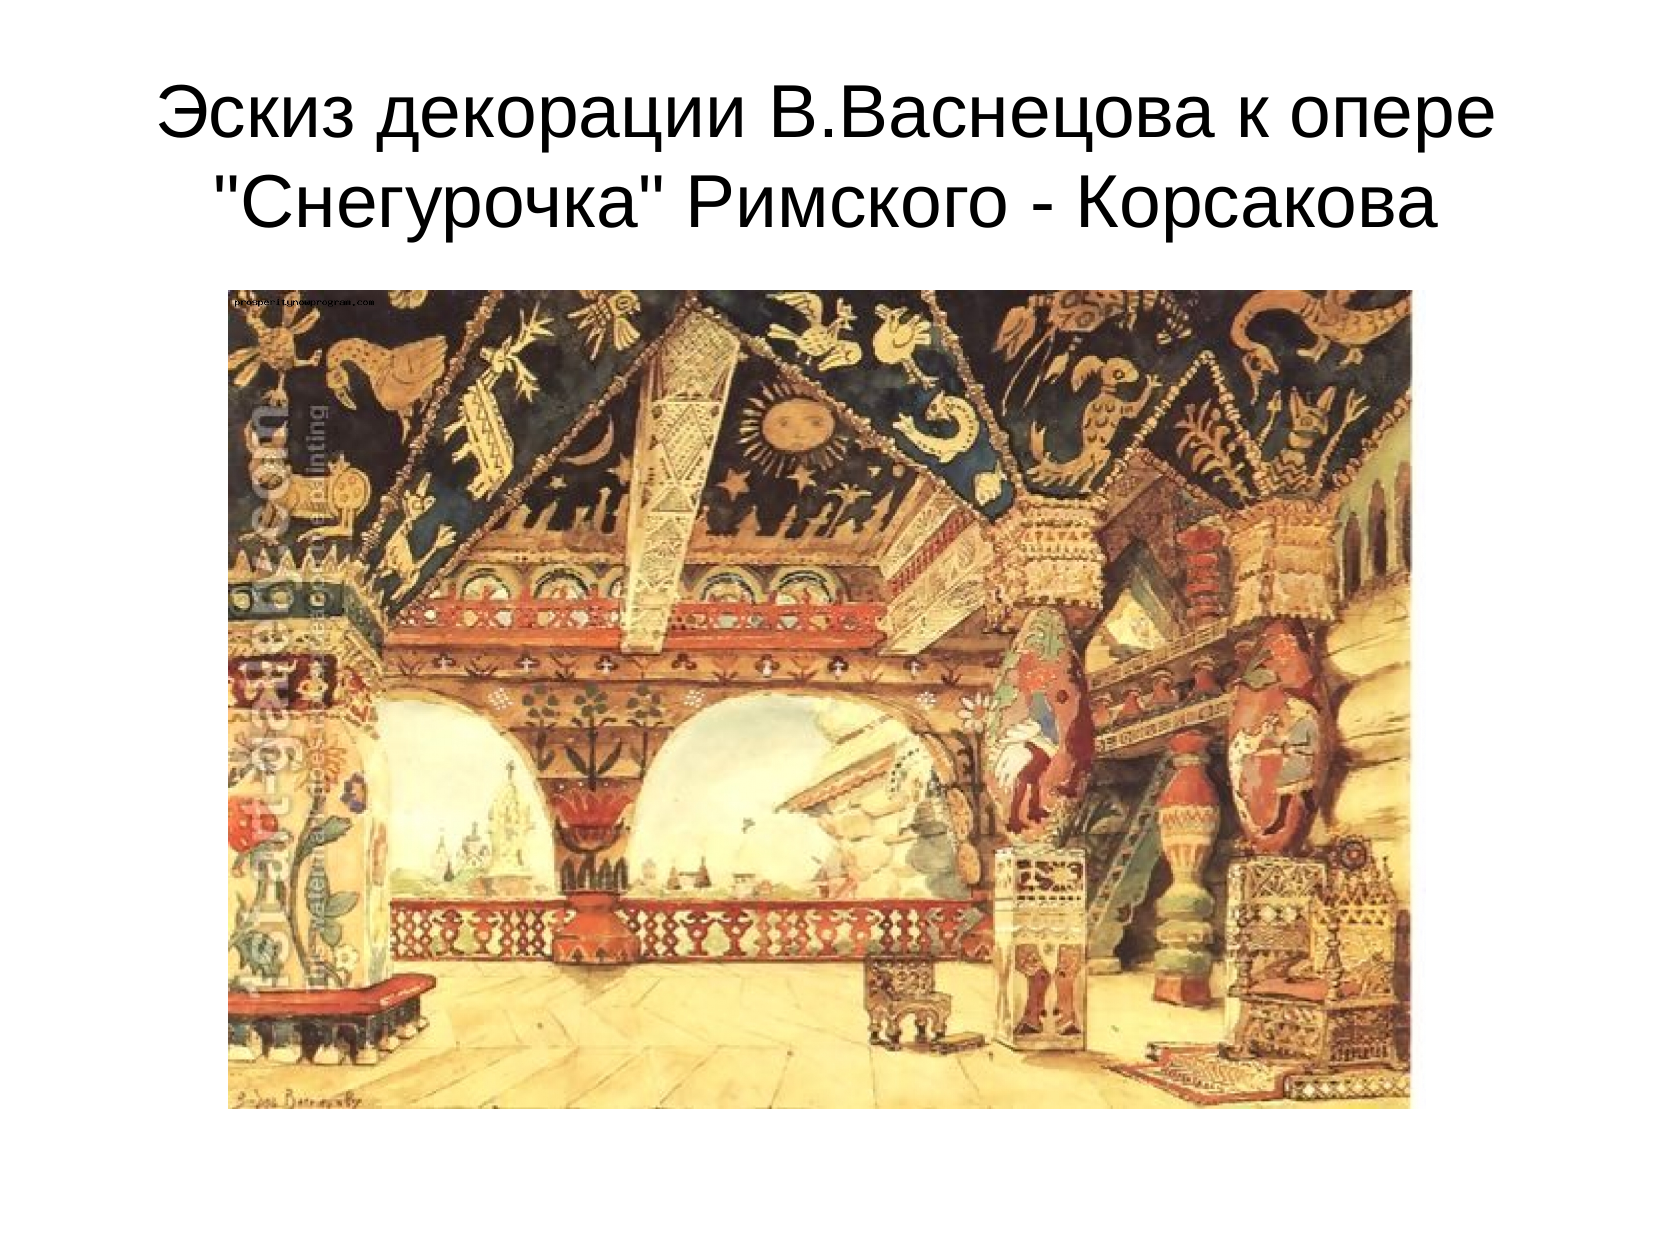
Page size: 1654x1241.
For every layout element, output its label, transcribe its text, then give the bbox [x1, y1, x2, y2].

title Эскиз декорации В.Васнецова к опере "Снегурочка" Римского - Корсакова [82, 49, 1571, 257]
picture [228, 290, 1426, 1109]
